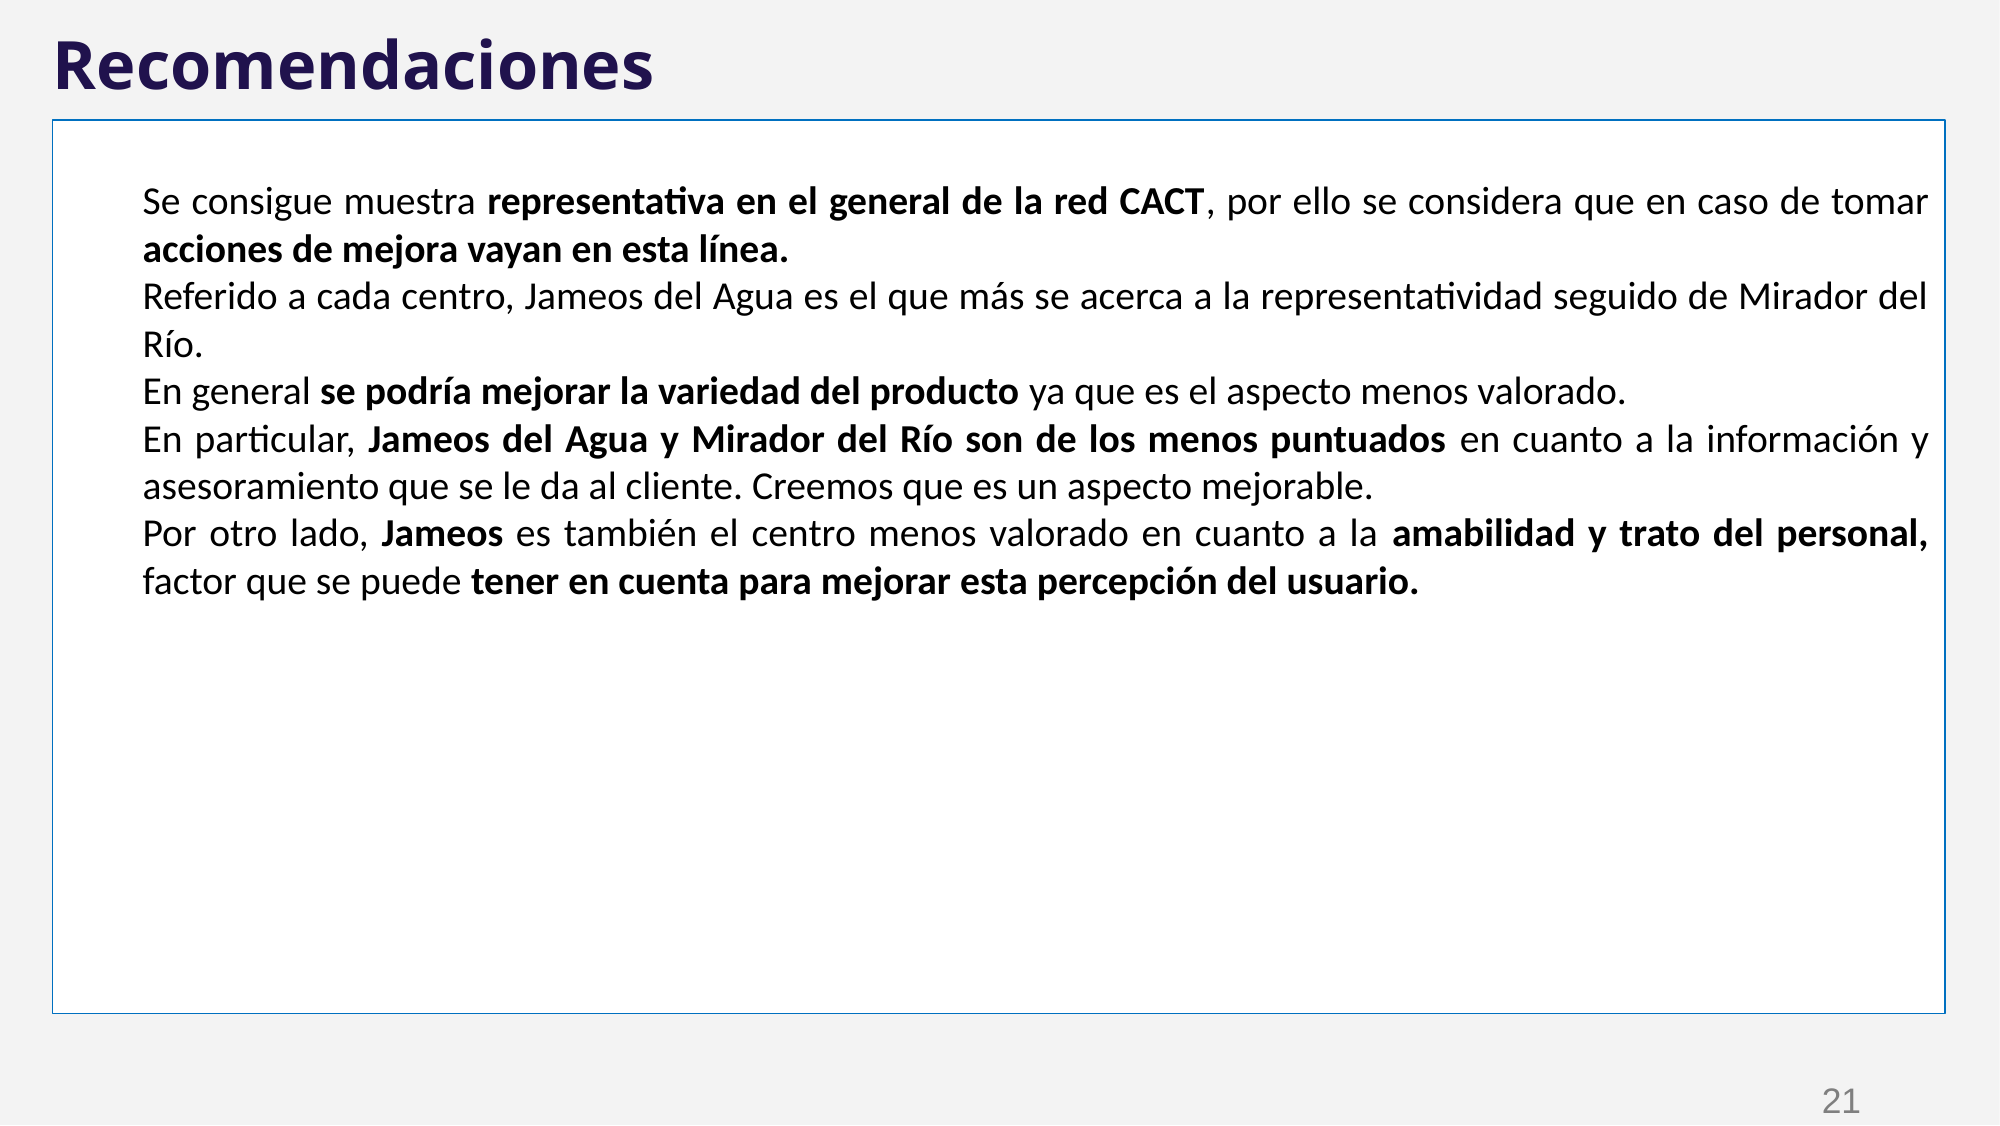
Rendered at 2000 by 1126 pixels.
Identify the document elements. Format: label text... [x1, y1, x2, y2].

text_box Recomendaciones [52, 0, 1945, 120]
slide_number <number> [1412, 1069, 1880, 1126]
text_box Se consigue muestra representativa en el general de la red CACT, por ello se considera que en caso de tomar acciones de mejora vayan en esta línea. Referido a cada centro, Jameos del Agua es el que más se acerca a la representatividad seguido de Mirador del Río. En general se podría mejorar la variedad del producto ya que es el aspecto menos valorado. En particular, Jameos del Agua y Mirador del Río son de los menos puntuados en cuanto a la información y asesoramiento que se le da al cliente. Creemos que es un aspecto mejorable. Por otro lado, Jameos es también el centro menos valorado en cuanto a la amabilidad y trato del personal, factor que se puede tener en cuenta para mejorar esta percepción del usuario. [52, 120, 1945, 1014]
